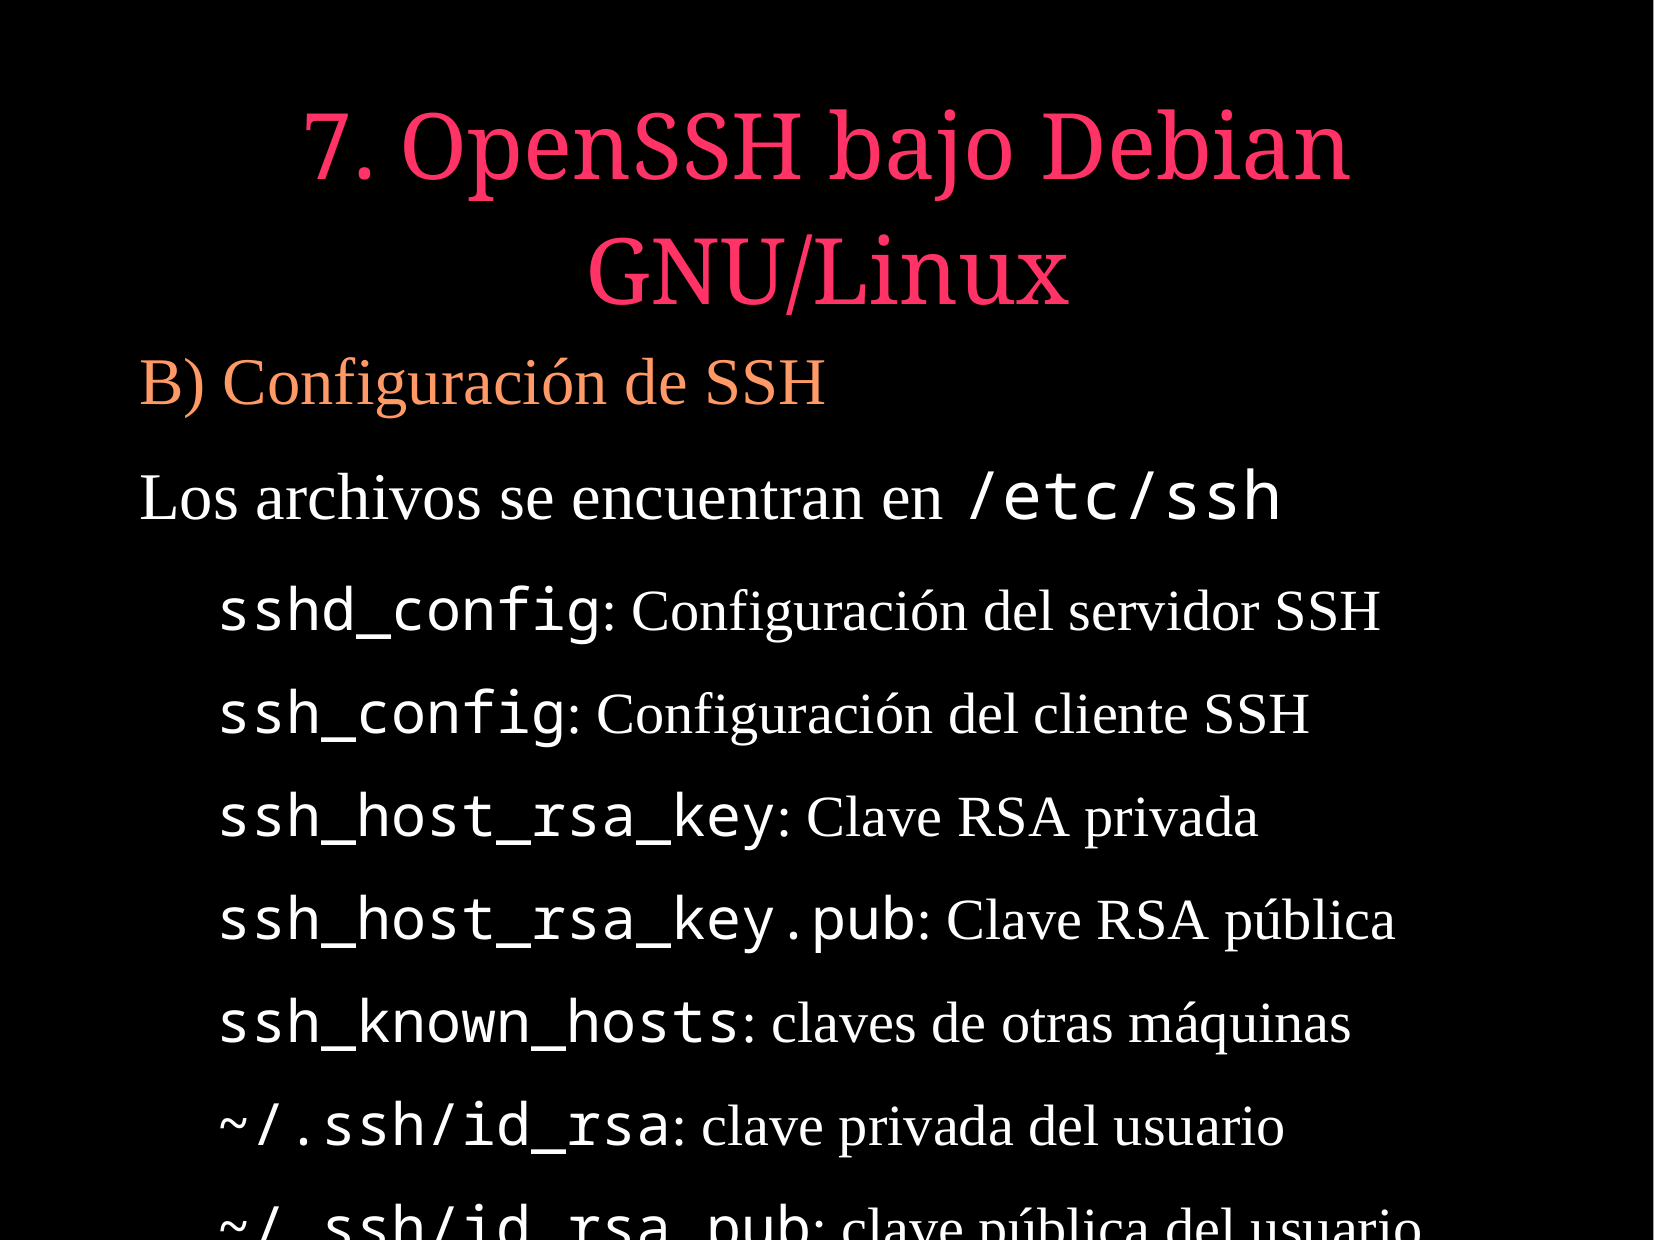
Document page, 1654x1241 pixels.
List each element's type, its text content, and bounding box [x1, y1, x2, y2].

list B) Configuración de SSH Los archivos se encuentran en /etc/ssh sshd_config: Configuración del servidor SSH ssh_config: Configuración del cliente SSH ssh_host_rsa_key: Clave RSA privada ssh_host_rsa_key.pub: Clave RSA pública ssh_known_hosts: claves de otras máquinas ~/.ssh/id_rsa: clave privada del usuario ~/.ssh/id_rsa.pub: clave pública del usuario [121, 344, 1534, 1225]
title 7. OpenSSH bajo Debian GNU/Linux [121, 82, 1534, 331]
